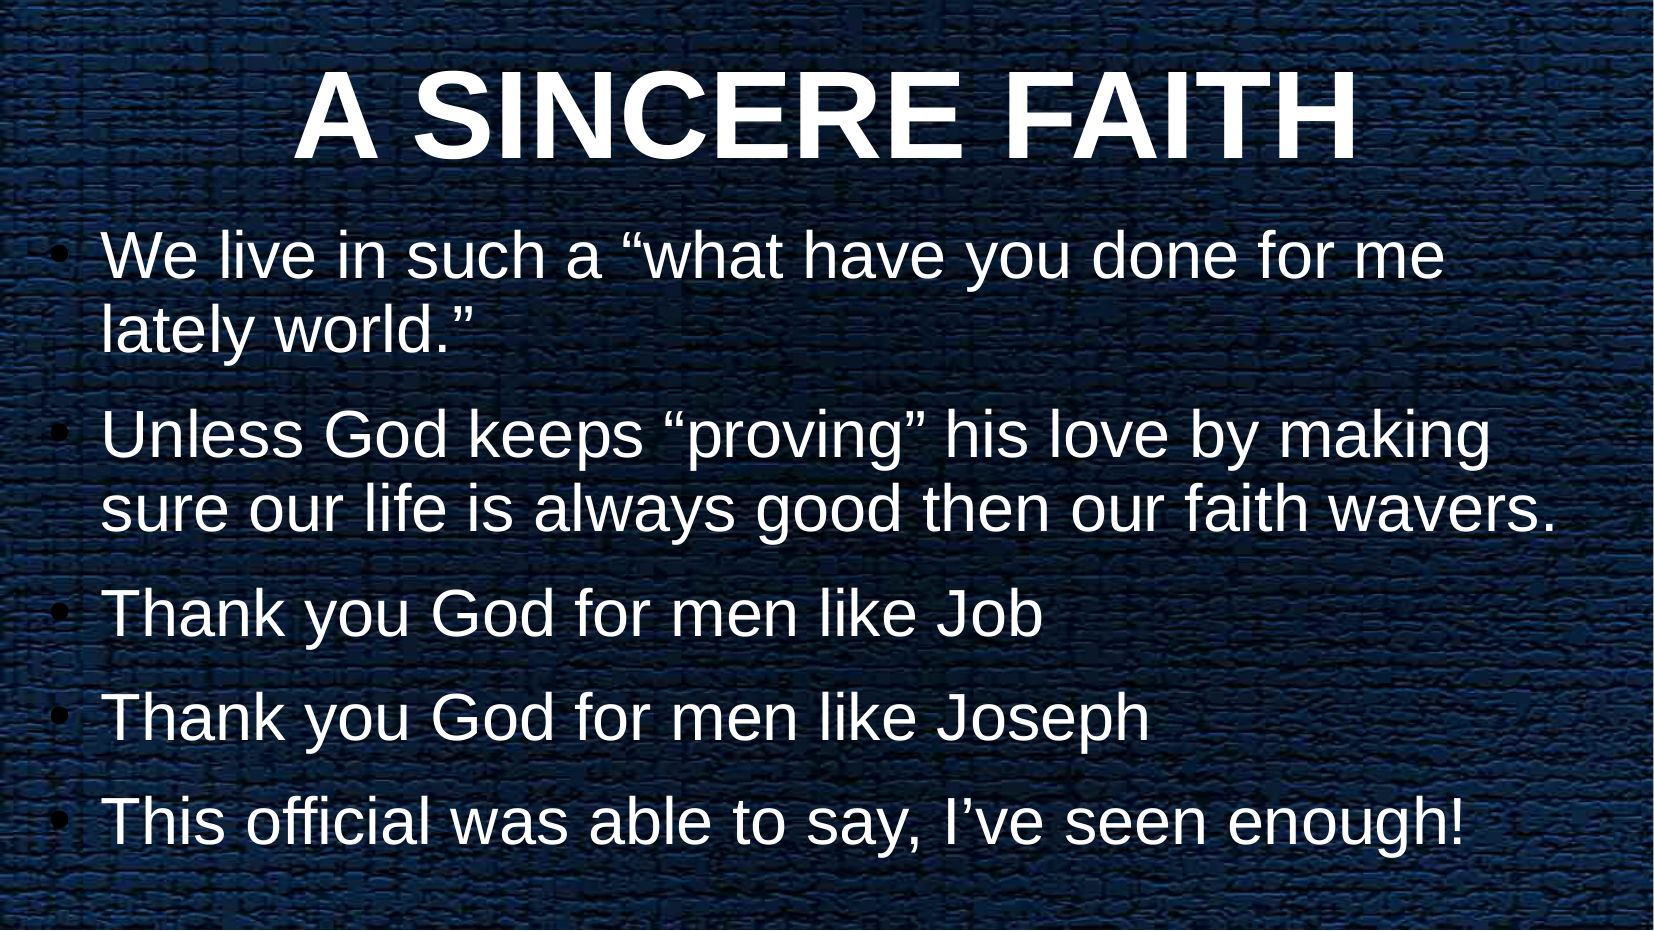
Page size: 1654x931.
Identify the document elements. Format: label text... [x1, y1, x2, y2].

list We live in such a “what have you done for me lately world.” Unless God keeps “proving” his love by making sure our life is always good then our faith wavers. Thank you God for men like Job Thank you God for men like Joseph This official was able to say, I’ve seen enough! [30, 217, 1621, 886]
title A SINCERE FAITH [82, 37, 1571, 193]
picture [0, 0, 1654, 930]
